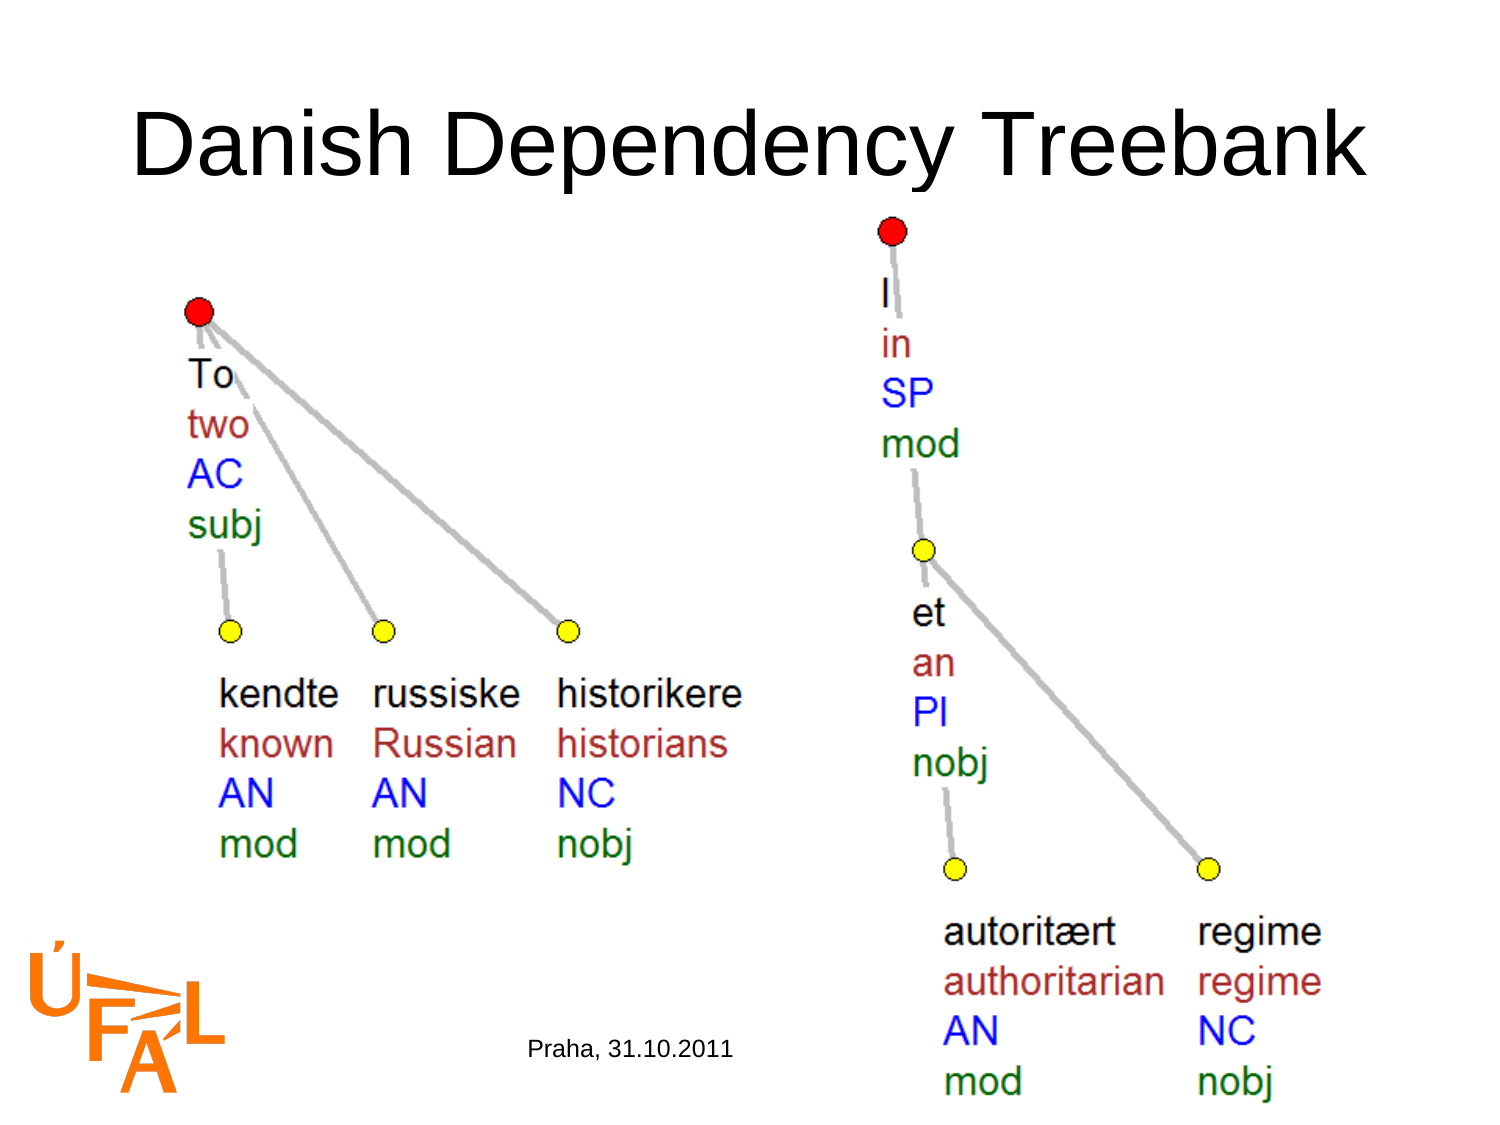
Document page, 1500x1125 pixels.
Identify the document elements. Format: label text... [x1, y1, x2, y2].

picture [29, 940, 225, 1093]
picture [158, 274, 768, 886]
picture [856, 192, 1349, 1125]
title Danish Dependency Treebank [75, 14, 1426, 263]
